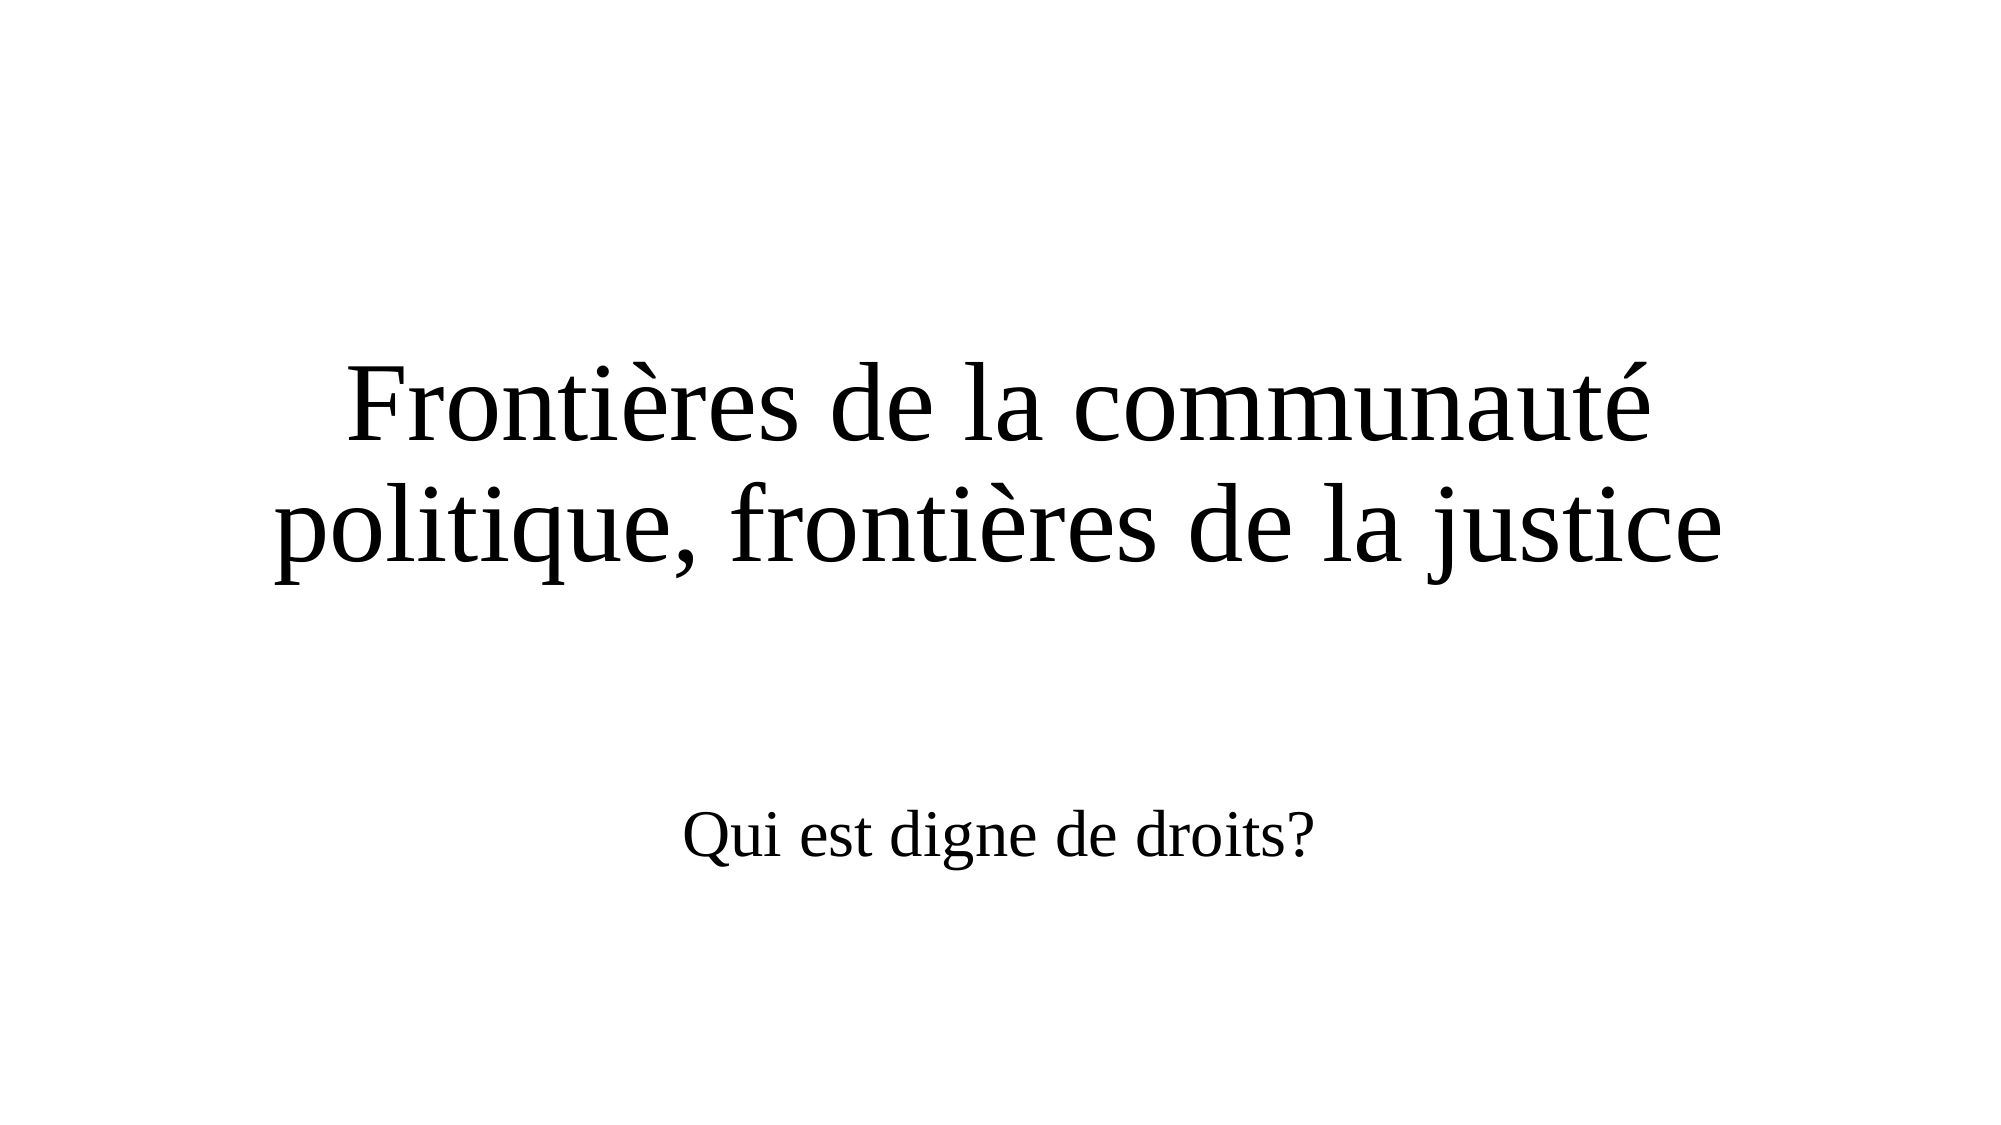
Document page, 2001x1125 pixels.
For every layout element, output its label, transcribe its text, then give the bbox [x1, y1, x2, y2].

title Frontières de la communauté politique, frontières de la justice [249, 184, 1750, 594]
subtitle Qui est digne de droits? [249, 791, 1750, 976]
